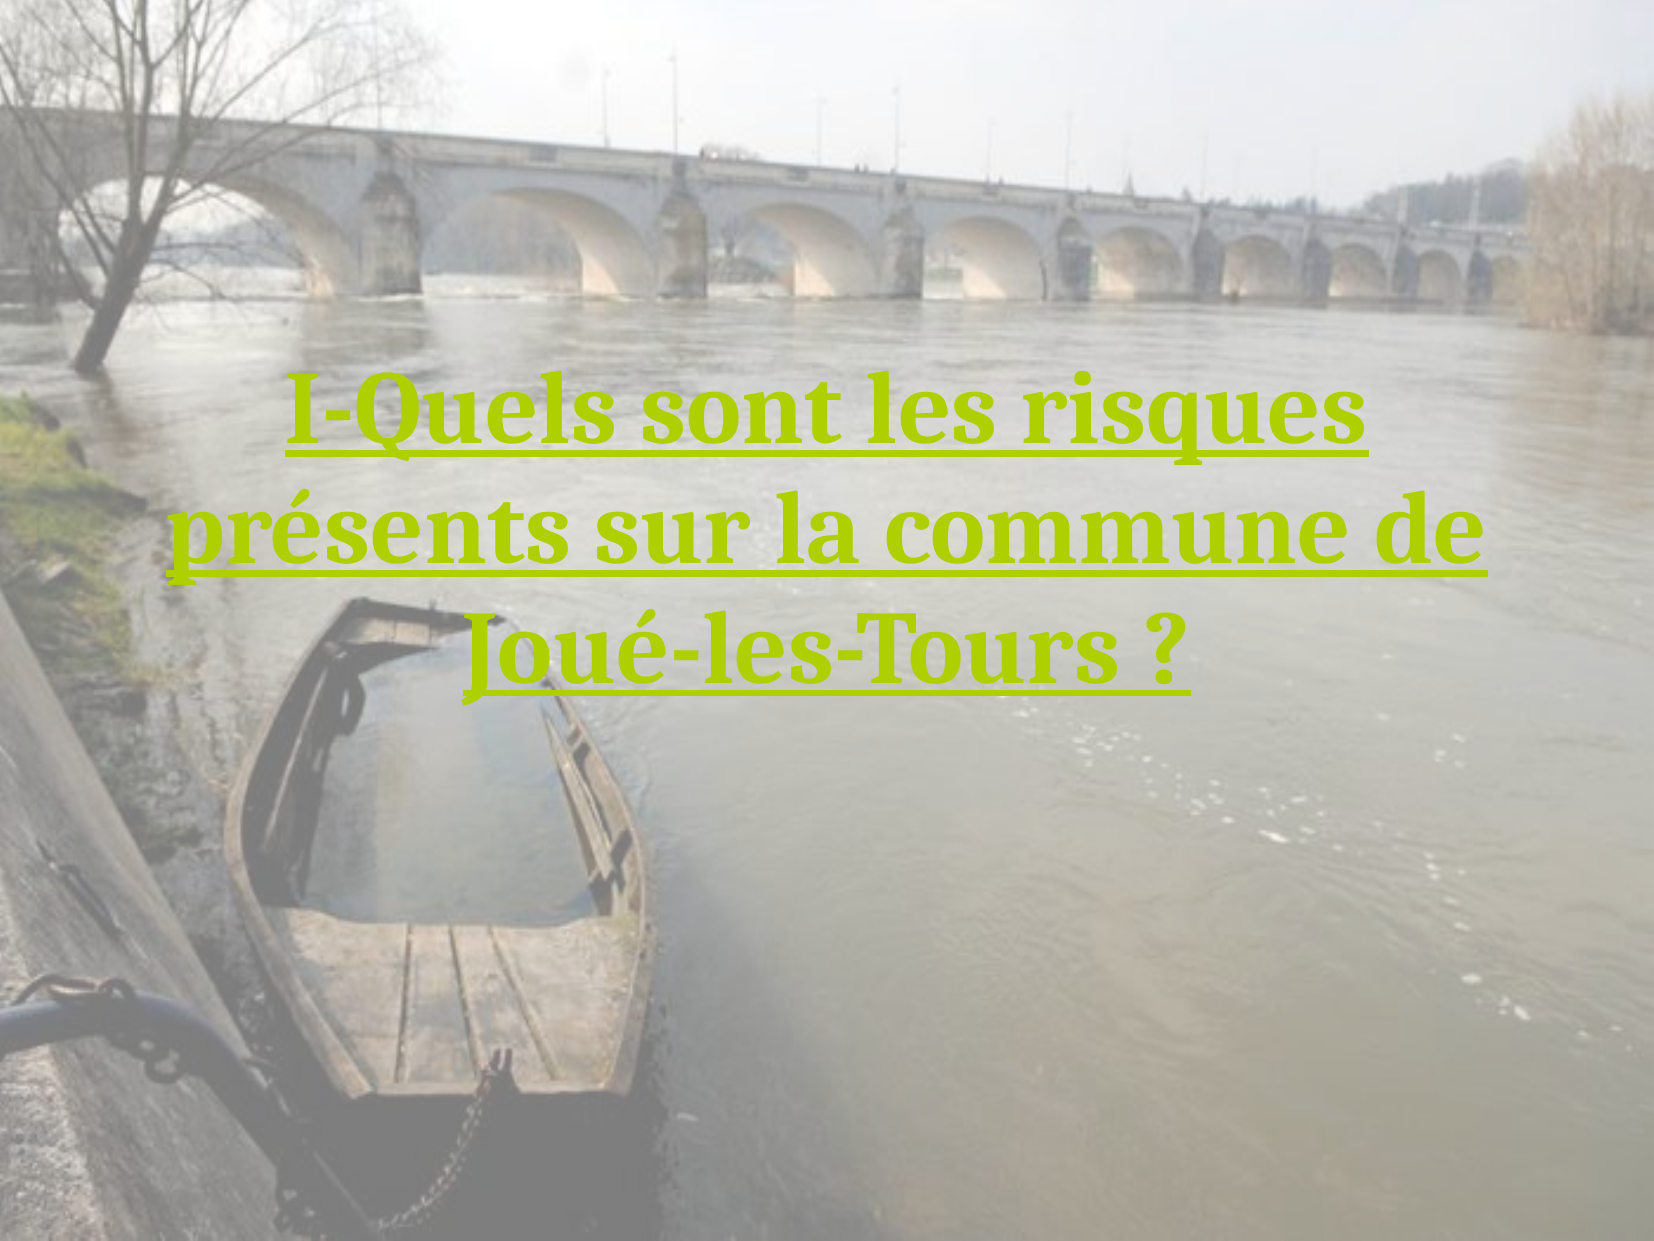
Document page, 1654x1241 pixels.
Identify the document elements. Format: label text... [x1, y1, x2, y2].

subtitle I-Quels sont les risques présents sur la commune de Joué-les-Tours ? [82, 49, 1571, 1010]
picture [0, 0, 1654, 1241]
